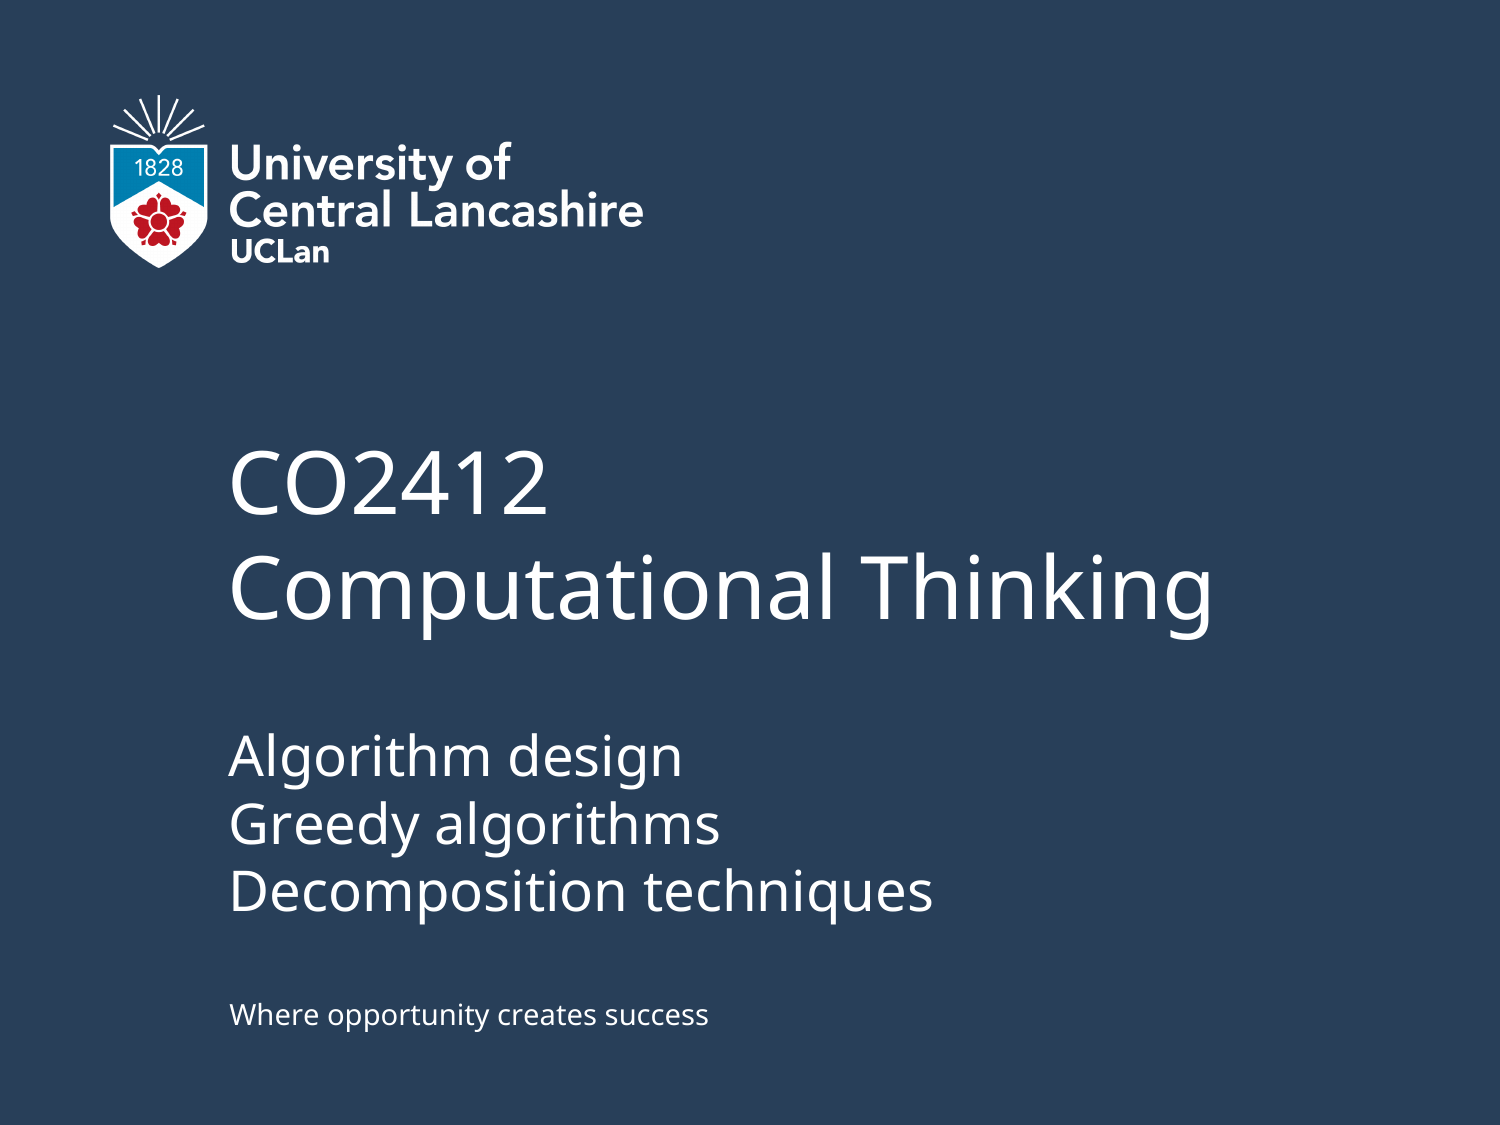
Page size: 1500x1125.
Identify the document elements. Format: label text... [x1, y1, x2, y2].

text_box Algorithm design Greedy algorithms Decomposition techniques [214, 701, 1343, 943]
text_box CO2412 Computational Thinking [212, 411, 1341, 653]
picture [110, 95, 643, 268]
